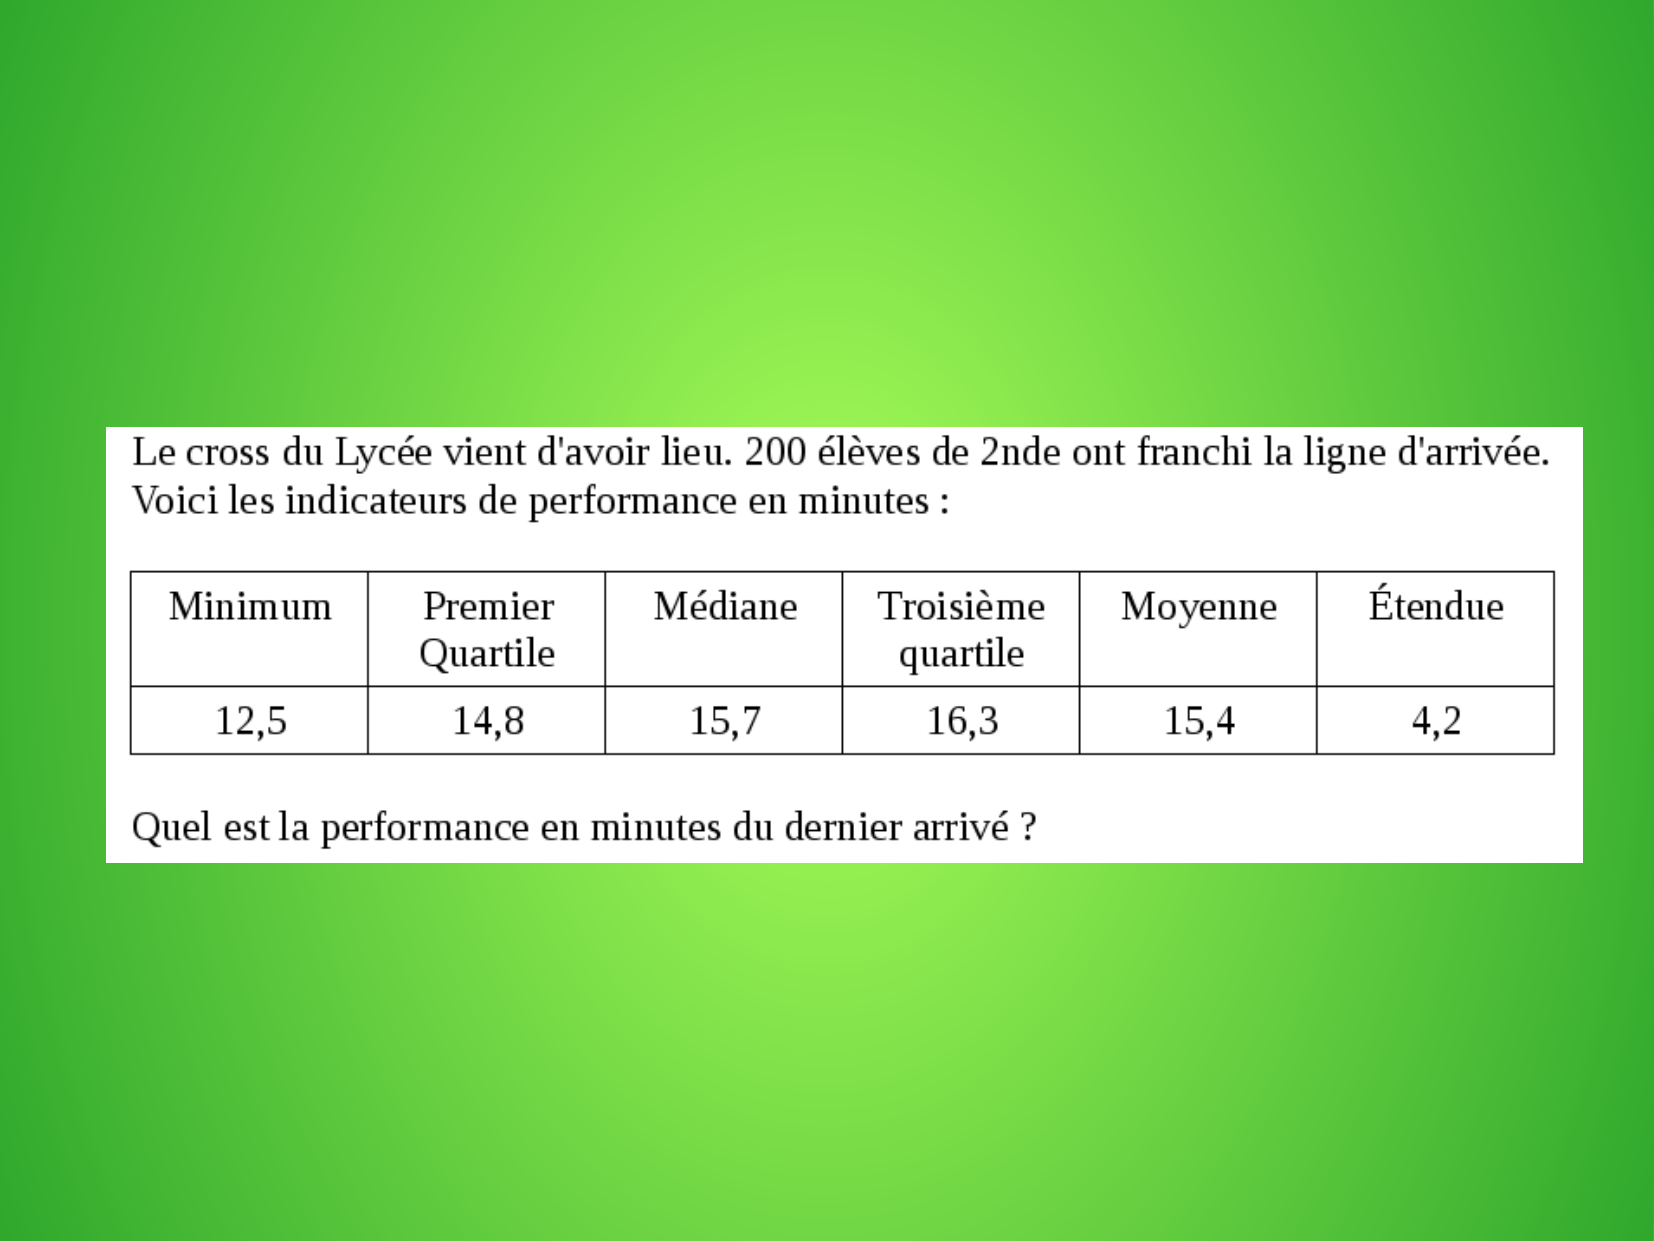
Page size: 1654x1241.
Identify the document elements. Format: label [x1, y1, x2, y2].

picture [106, 427, 1583, 863]
